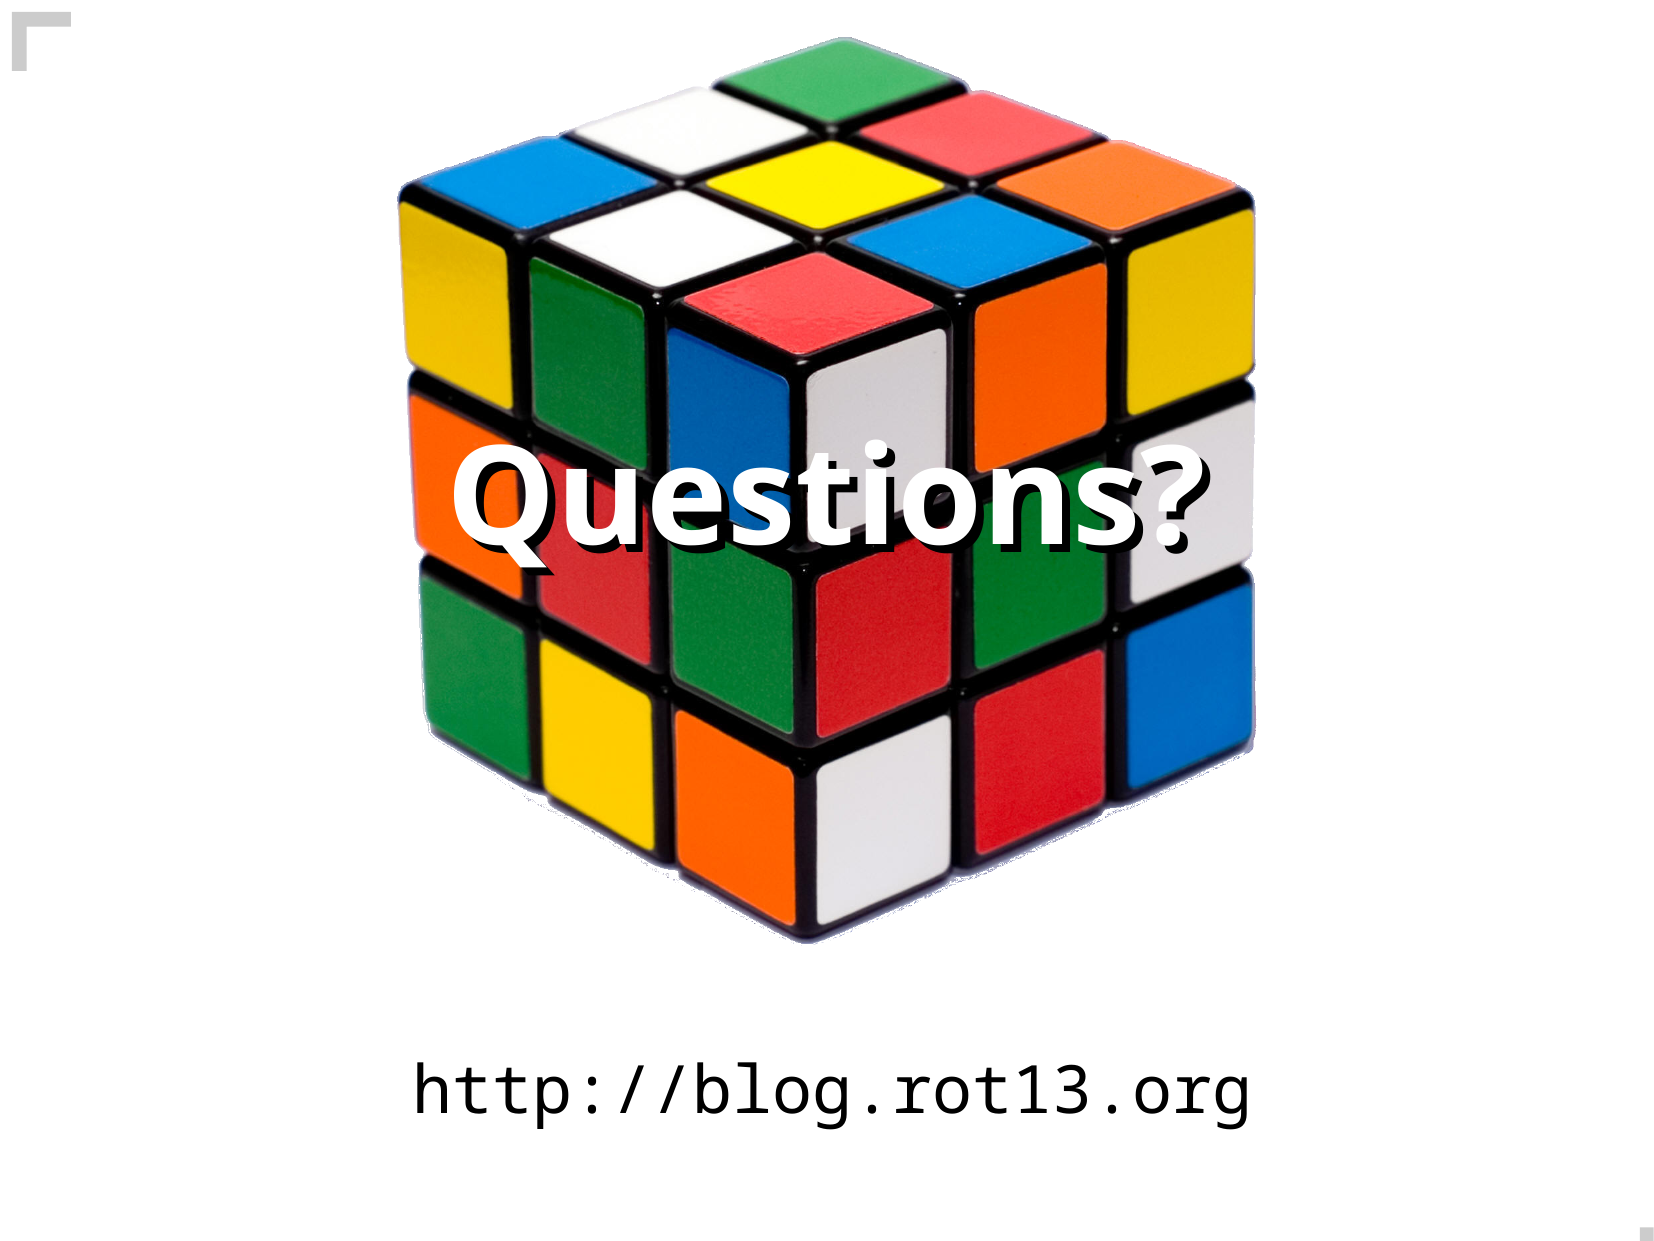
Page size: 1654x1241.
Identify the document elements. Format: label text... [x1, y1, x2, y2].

picture [397, 37, 1257, 946]
subtitle http://blog.rot13.org [112, 1026, 1552, 1105]
